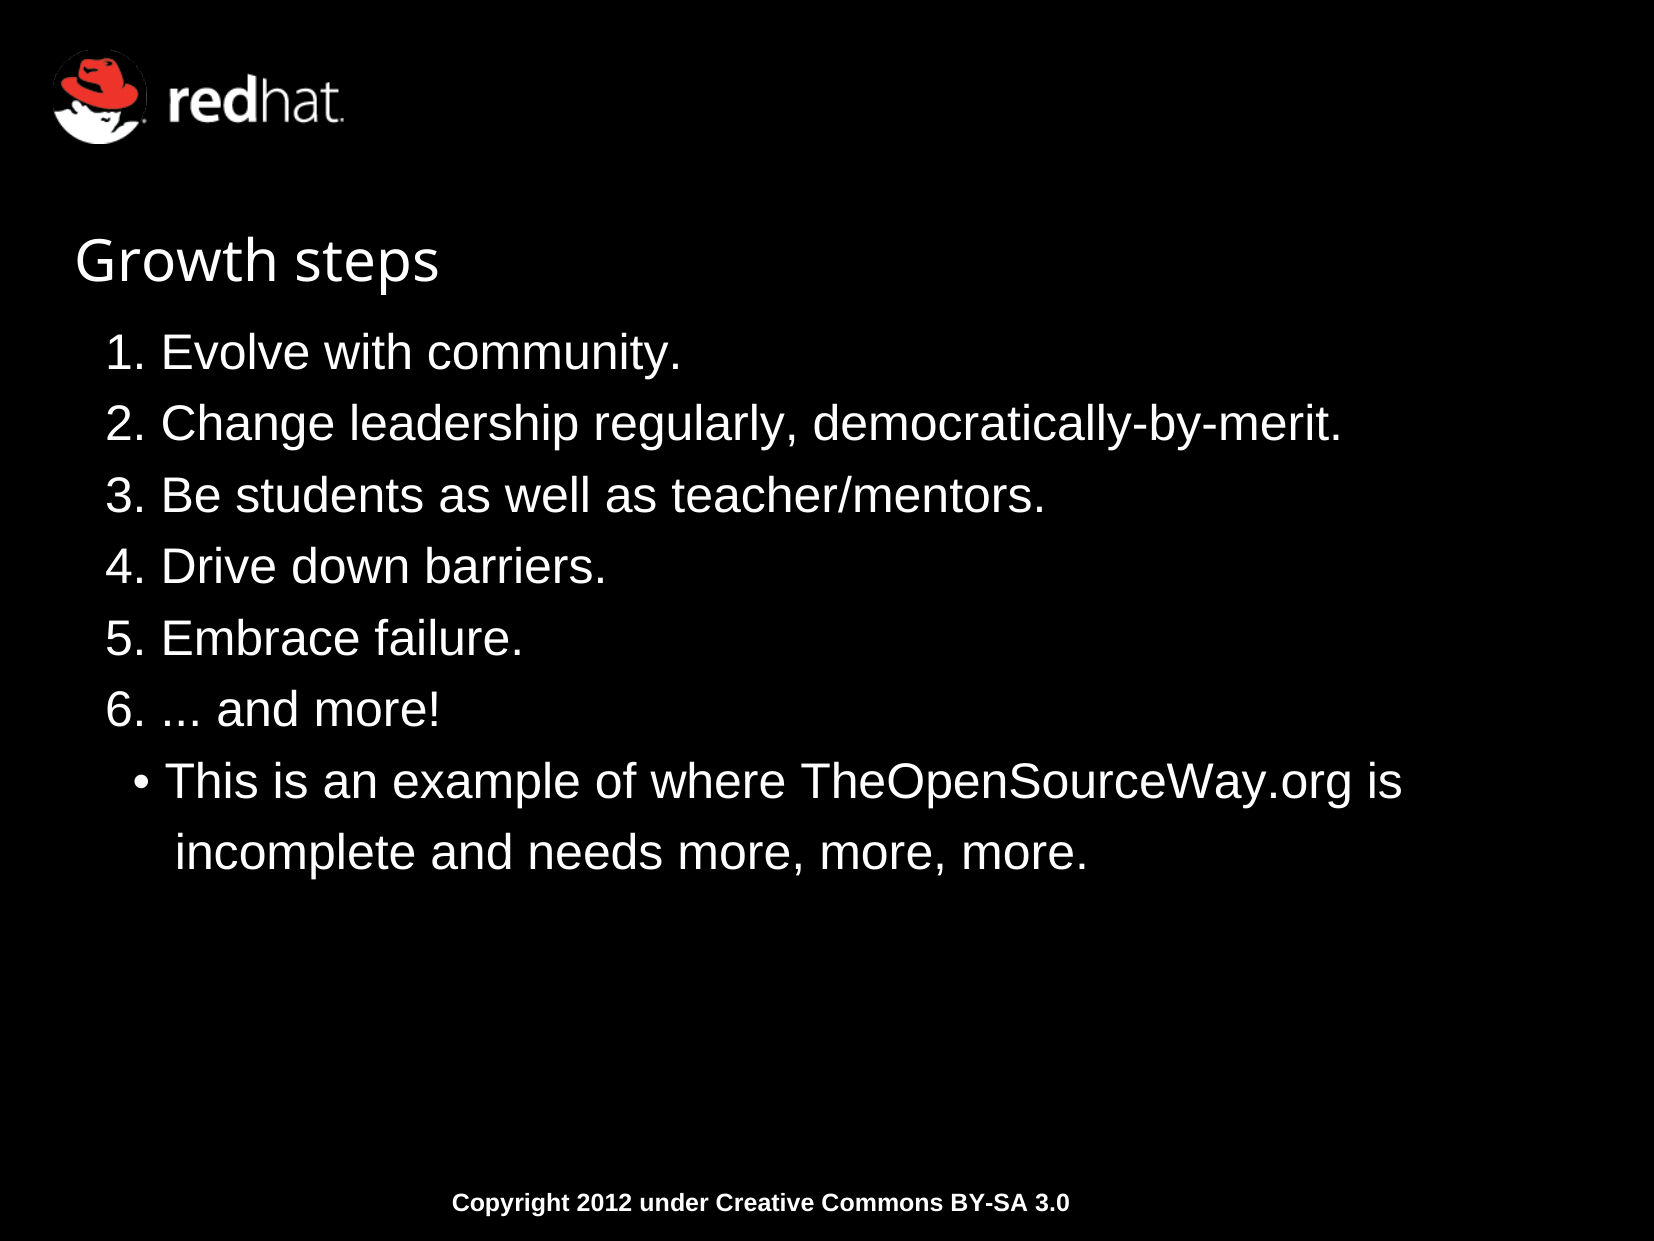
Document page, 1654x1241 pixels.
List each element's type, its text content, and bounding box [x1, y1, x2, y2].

picture [52, 49, 345, 144]
list 1. Evolve with community. 2. Change leadership regularly, democratically-by-merit. 3. Be students as well as teacher/mentors. 4. Drive down barriers. 5. Embrace failure. 6. ... and more! • This is an example of where TheOpenSourceWay.org is incomplete and needs more, more, more. [77, 324, 1500, 1186]
title Growth steps [74, 199, 1506, 318]
